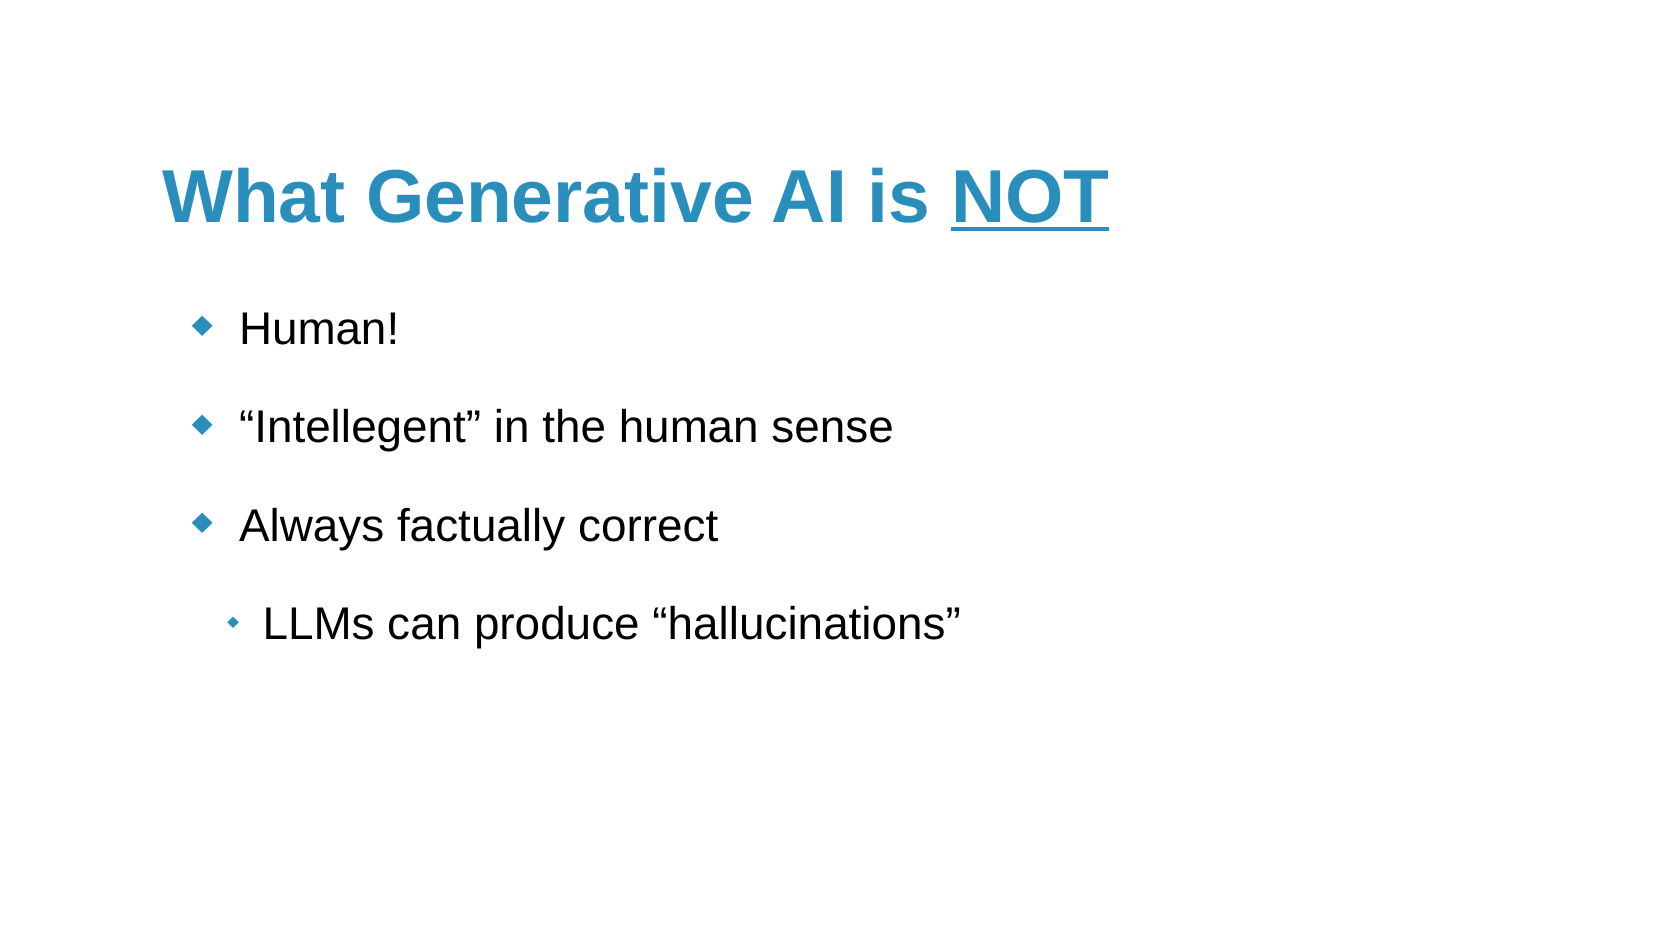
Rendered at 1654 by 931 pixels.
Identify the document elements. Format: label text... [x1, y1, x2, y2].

text_box Human! “Intellegent” in the human sense Always factually correct LLMs can produce “hallucinations” [177, 295, 1625, 931]
text_box What Generative AI is NOT [147, 147, 1125, 331]
